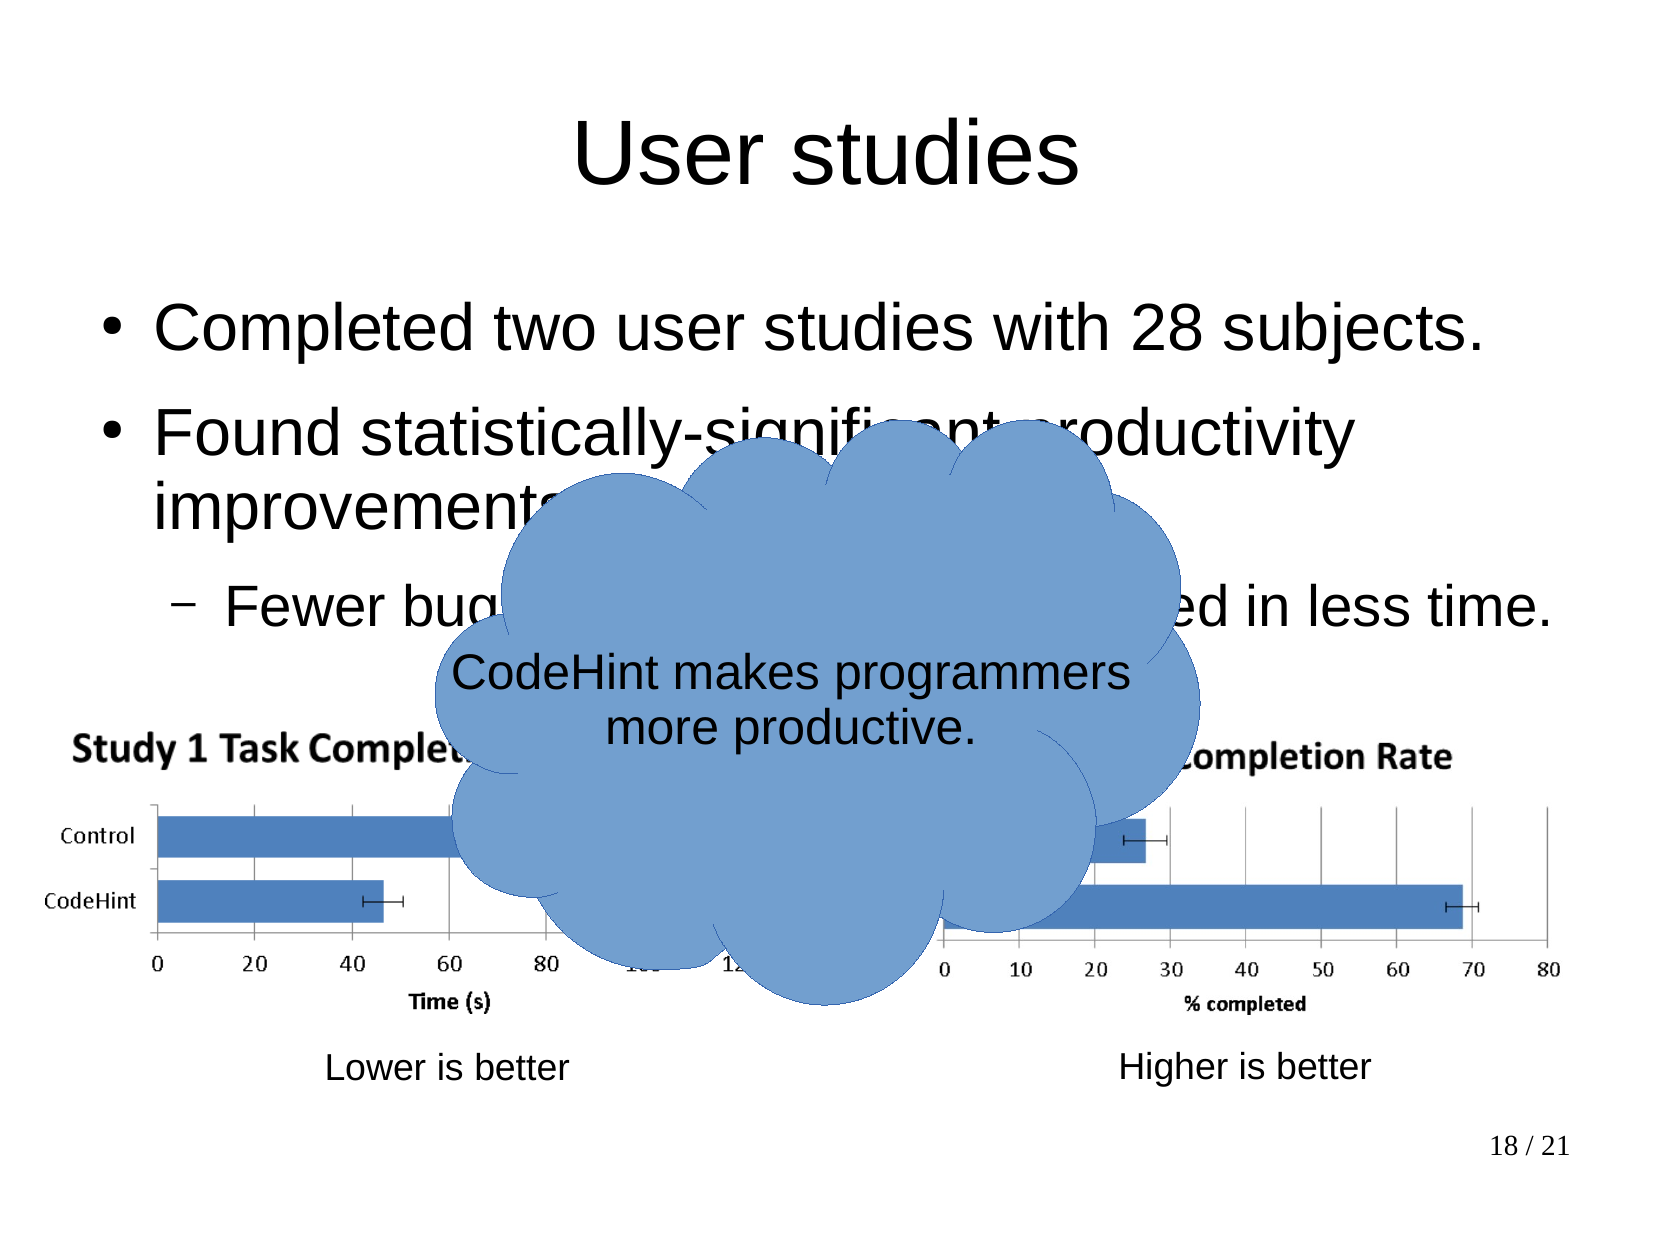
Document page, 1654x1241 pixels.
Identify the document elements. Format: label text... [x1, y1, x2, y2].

text_box CodeHint makes programmers more productive. [435, 420, 1201, 1006]
picture [45, 731, 758, 1014]
list Completed two user studies with 28 subjects. Found statistically-significant productivity improvements. Fewer bugs and more tasks completed in less time. [82, 290, 1571, 737]
picture [825, 737, 1576, 1020]
title User studies [82, 49, 1571, 257]
text_box Higher is better [1103, 1038, 1388, 1095]
text_box Lower is better [309, 1038, 586, 1096]
